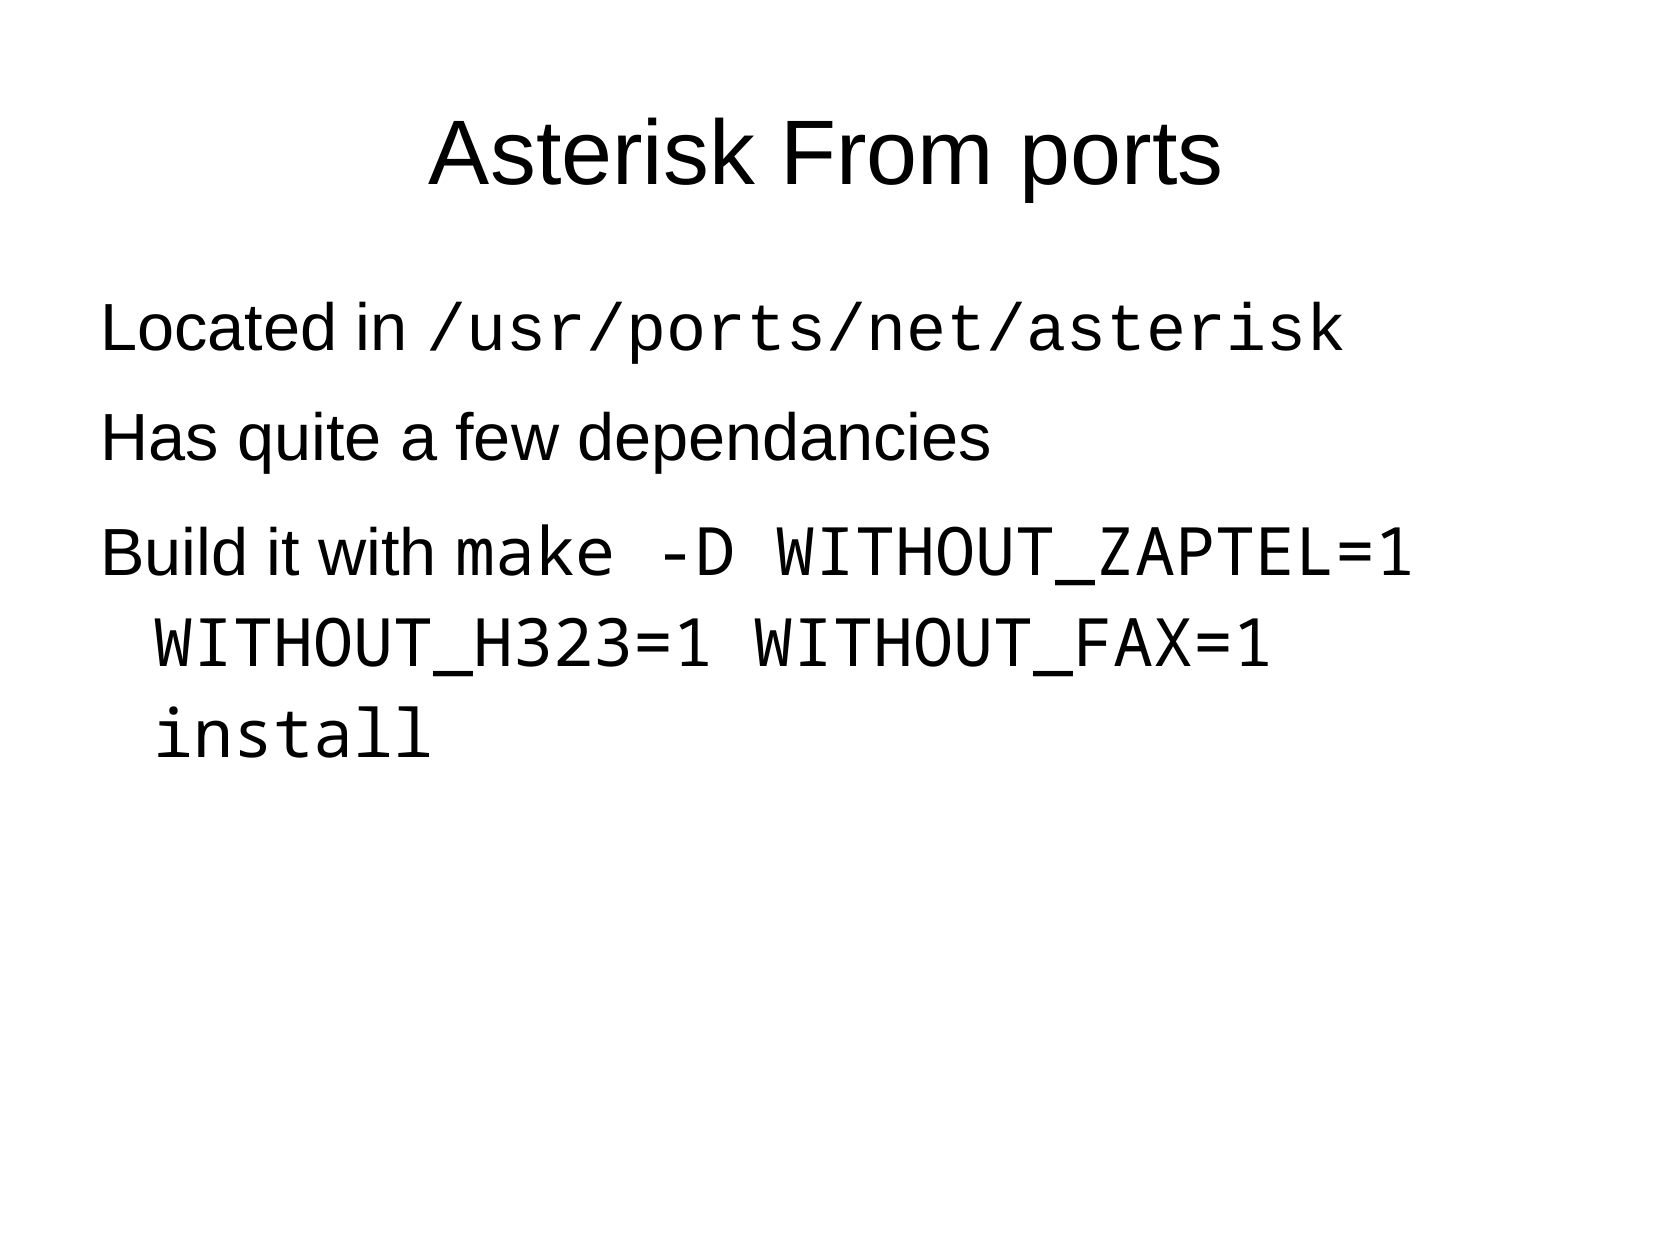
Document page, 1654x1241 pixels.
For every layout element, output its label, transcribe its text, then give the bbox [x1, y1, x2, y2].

list Located in /usr/ports/net/asterisk Has quite a few dependancies Build it with make -D WITHOUT_ZAPTEL=1 WITHOUT_H323=1 WITHOUT_FAX=1 install [82, 290, 1571, 1094]
title Asterisk From ports [82, 49, 1571, 257]
